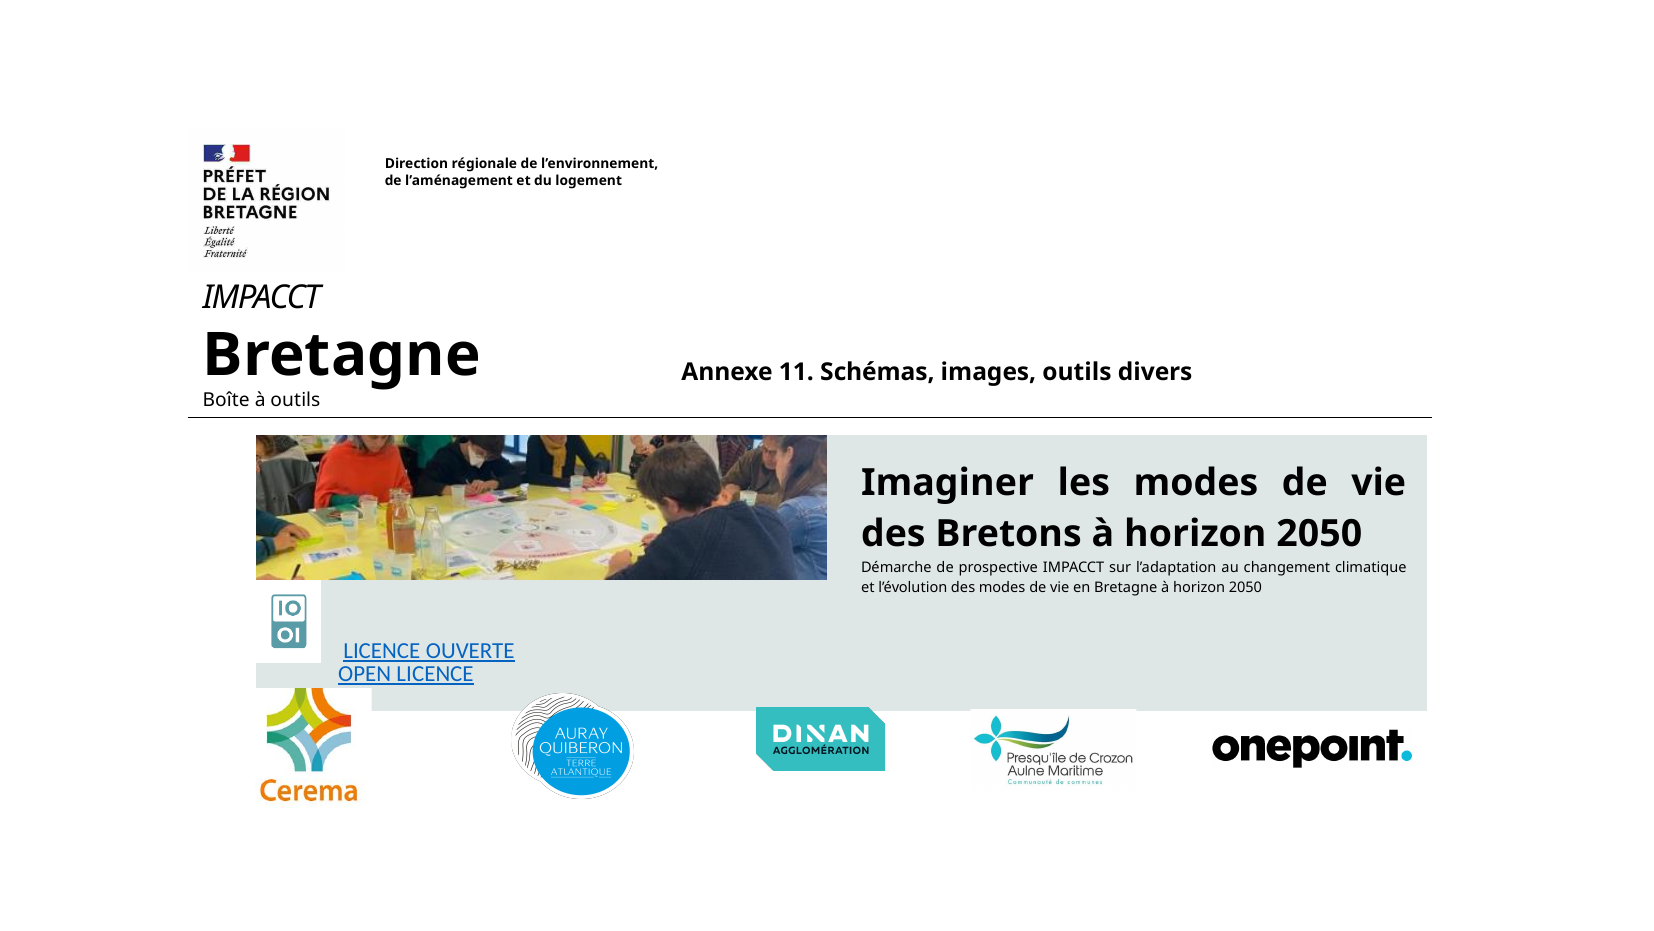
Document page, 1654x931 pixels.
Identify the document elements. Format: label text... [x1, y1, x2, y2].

text_box Annexe 11. Schémas, images, outils divers [666, 348, 1432, 394]
table_cell LICENCE OUVERTE OPEN LICENCE [338, 617, 841, 684]
picture [187, 128, 345, 267]
table_cell [256, 617, 338, 684]
table_cell [841, 617, 1427, 684]
text_box IMPACCT Bretagne Boîte à outils [187, 267, 846, 417]
table_header Imaginer les modes de vie des Bretons à horizon 2050 Démarche de prospective IMPACCT sur l’adaptation au changement climatique et l’évolution des modes de vie en Bretagne à horizon 2050 [841, 435, 1427, 617]
picture [183, 684, 1497, 833]
table_header [321, 435, 841, 617]
picture [256, 435, 827, 663]
text_box Direction régionale de l’environnement, de l’aménagement et du logement [375, 150, 672, 193]
